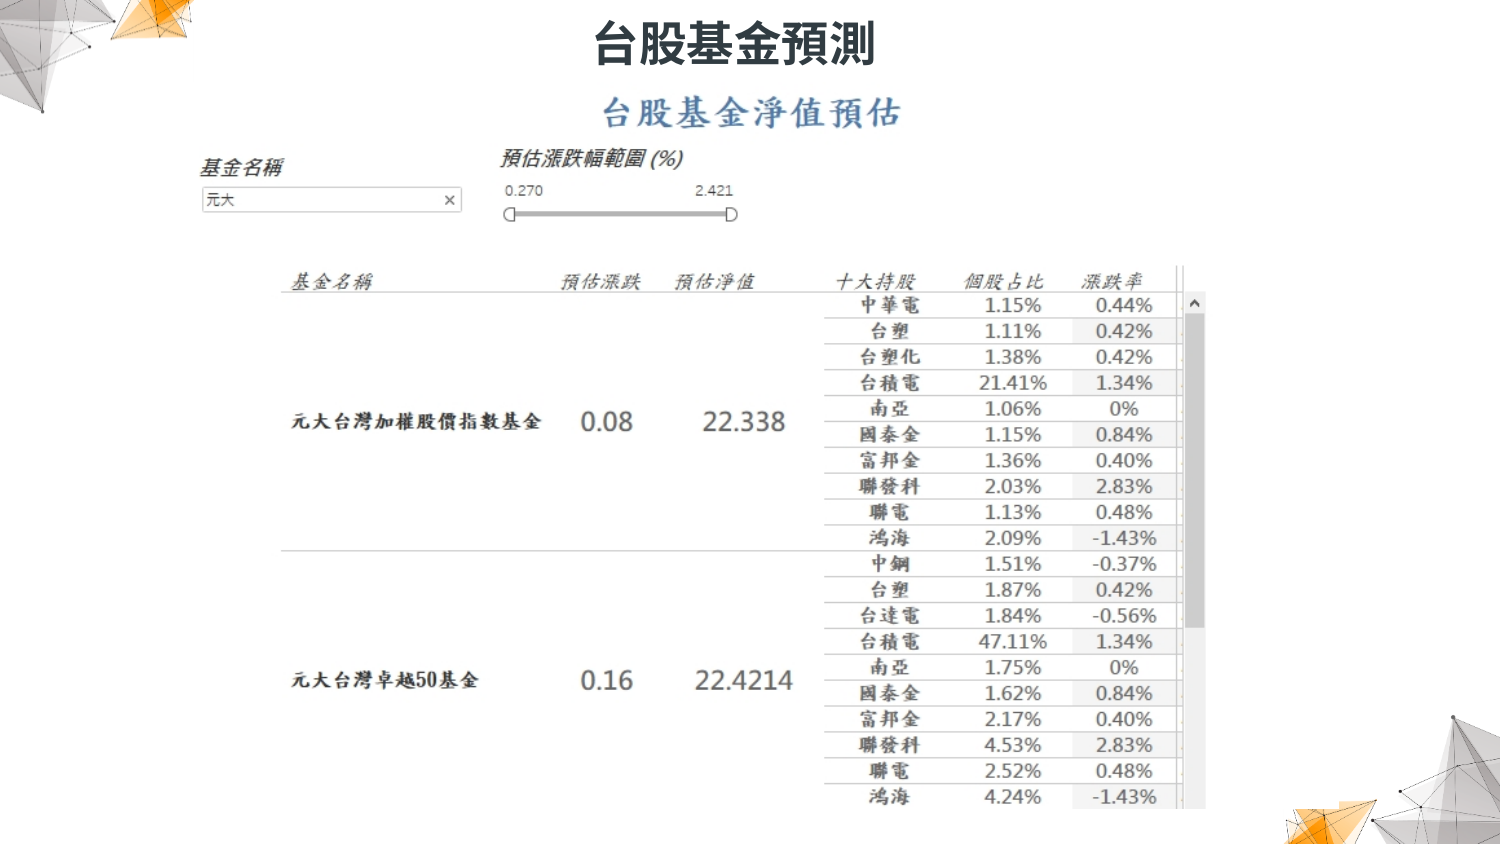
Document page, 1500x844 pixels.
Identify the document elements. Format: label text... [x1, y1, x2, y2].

picture [0, 0, 1500, 844]
text_box 台股基金預測 [467, 13, 1002, 71]
